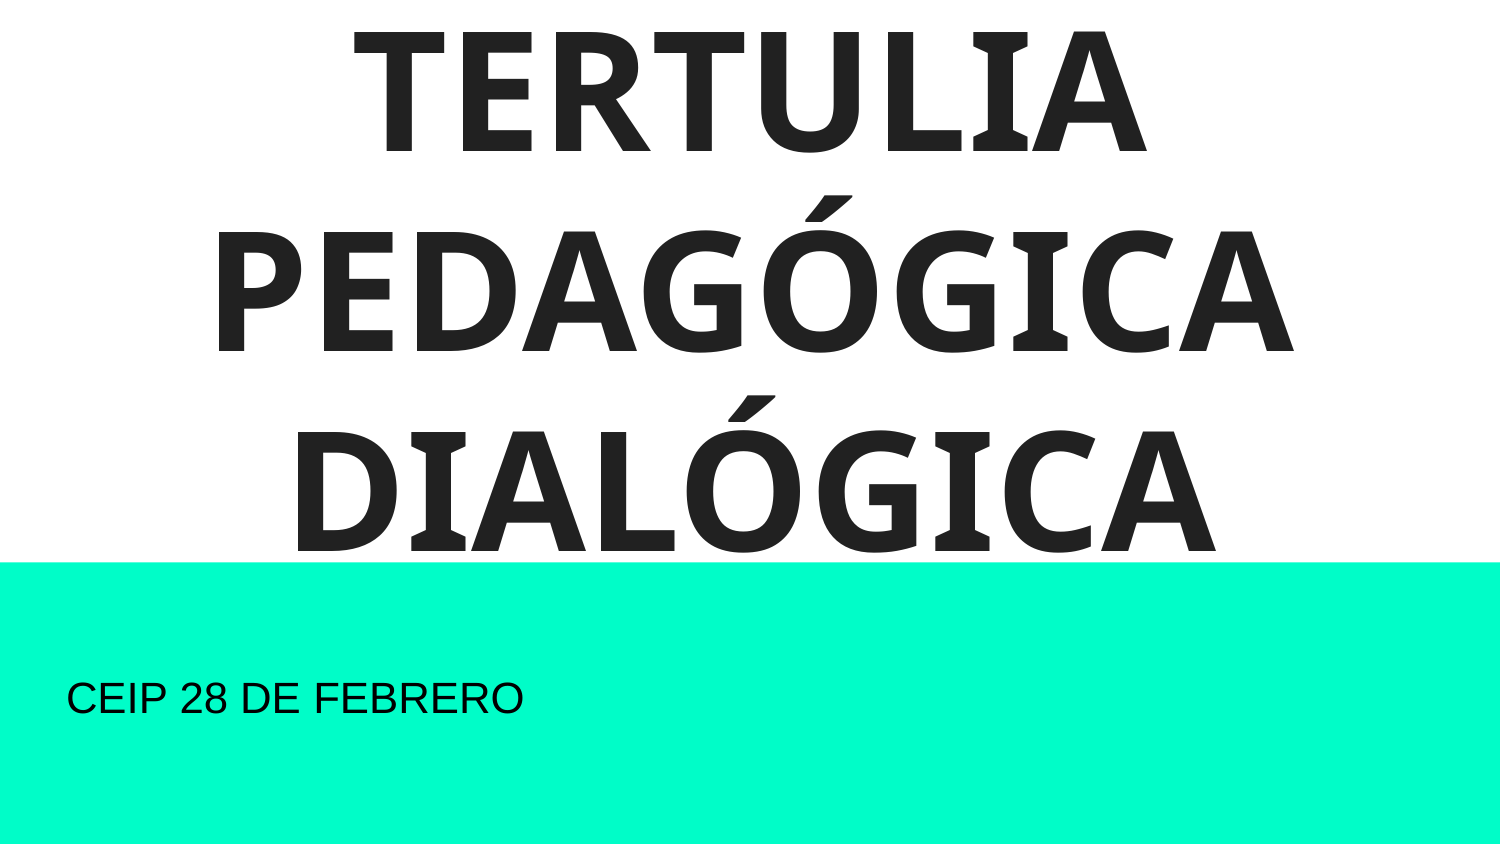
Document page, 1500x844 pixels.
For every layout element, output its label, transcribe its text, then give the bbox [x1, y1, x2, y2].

subtitle CEIP 28 DE FEBRERO [51, 638, 1449, 755]
title TERTULIA PEDAGÓGICA DIALÓGICA [51, 64, 1449, 506]
